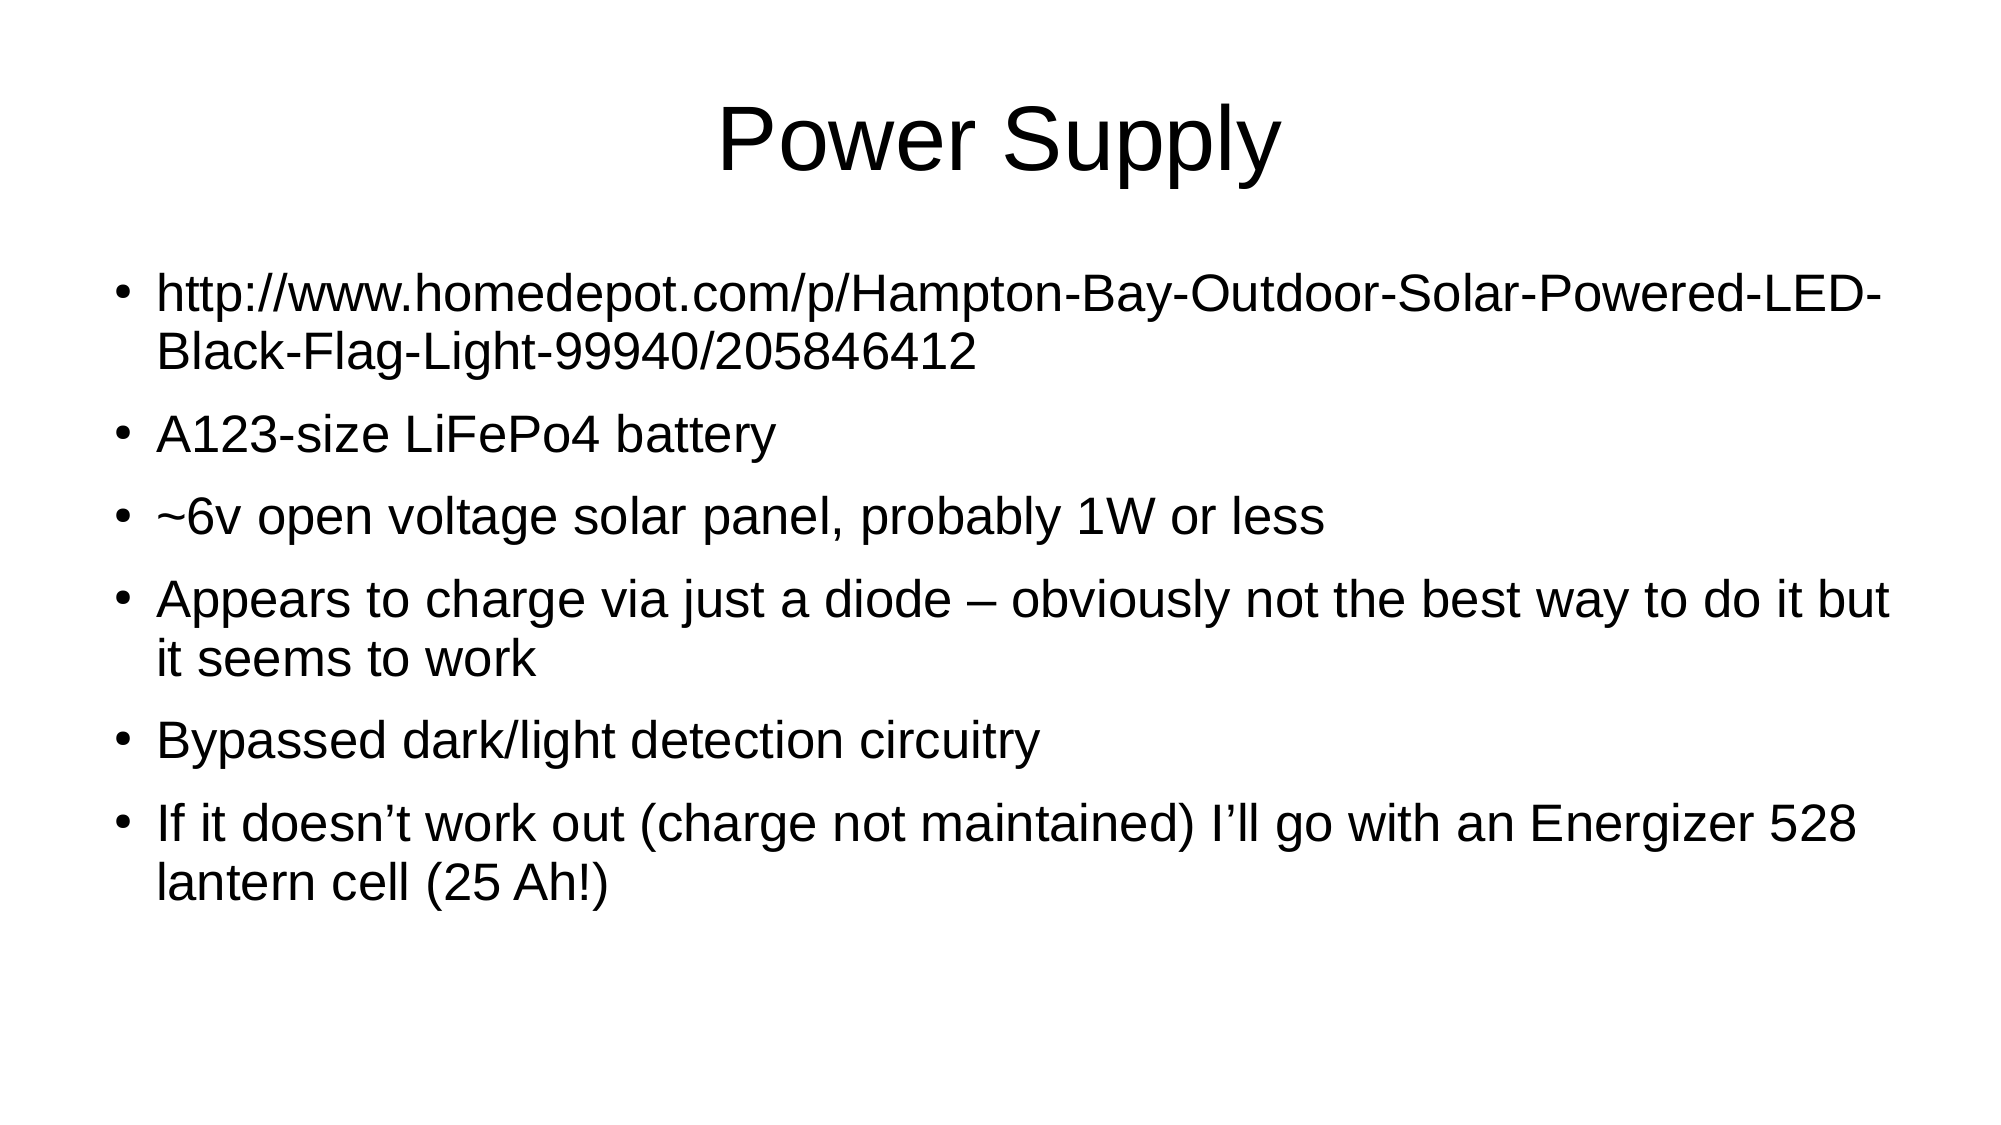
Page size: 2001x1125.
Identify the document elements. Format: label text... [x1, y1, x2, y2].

list http://www.homedepot.com/p/Hampton-Bay-Outdoor-Solar-Powered-LED-Black-Flag-Light-99940/205846412 A123-size LiFePo4 battery ~6v open voltage solar panel, probably 1W or less Appears to charge via just a diode – obviously not the best way to do it but it seems to work Bypassed dark/light detection circuitry If it doesn’t work out (charge not maintained) I’ll go with an Energizer 528 lantern cell (25 Ah!) [99, 263, 1900, 916]
title Power Supply [99, 44, 1900, 233]
